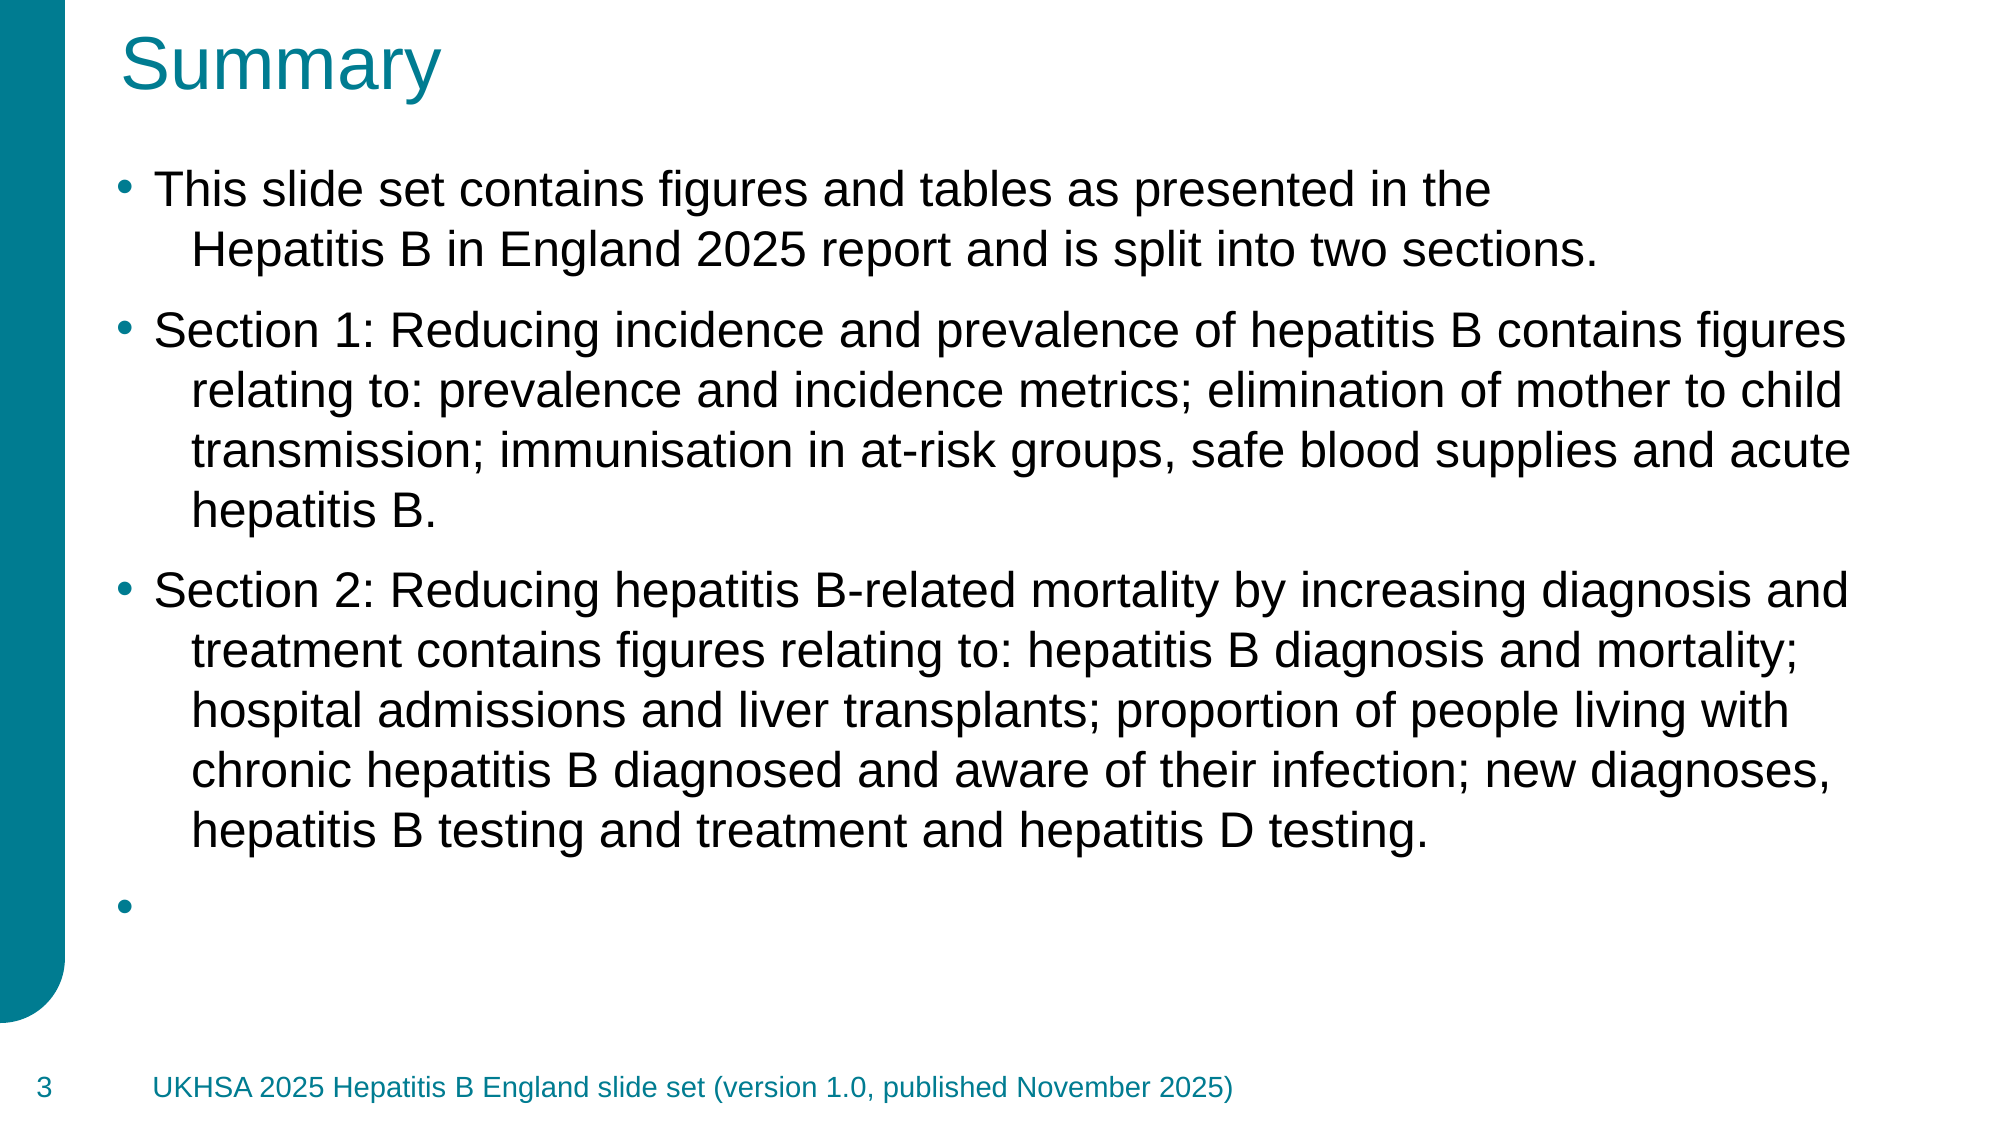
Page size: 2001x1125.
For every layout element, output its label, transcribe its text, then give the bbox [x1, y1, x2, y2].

text_box UKHSA 2025 Hepatitis B England slide set (version 1.0, published November 2025) [137, 1056, 1780, 1116]
list This slide set contains figures and tables as presented in the Hepatitis B in England 2025 report and is split into two sections. Section 1: Reducing incidence and prevalence of hepatitis B contains figures relating to: prevalence and incidence metrics; elimination of mother to child transmission; immunisation in at-risk groups, safe blood supplies and acute hepatitis B. Section 2: Reducing hepatitis B-related mortality by increasing diagnosis and treatment contains figures relating to: hepatitis B diagnosis and mortality; hospital admissions and liver transplants; proportion of people living with chronic hepatitis B diagnosed and aware of their infection; new diagnoses, hepatitis B testing and treatment and hepatitis D testing. [101, 148, 1926, 905]
title Summary [105, 17, 541, 126]
text_box [21, 1056, 120, 1117]
